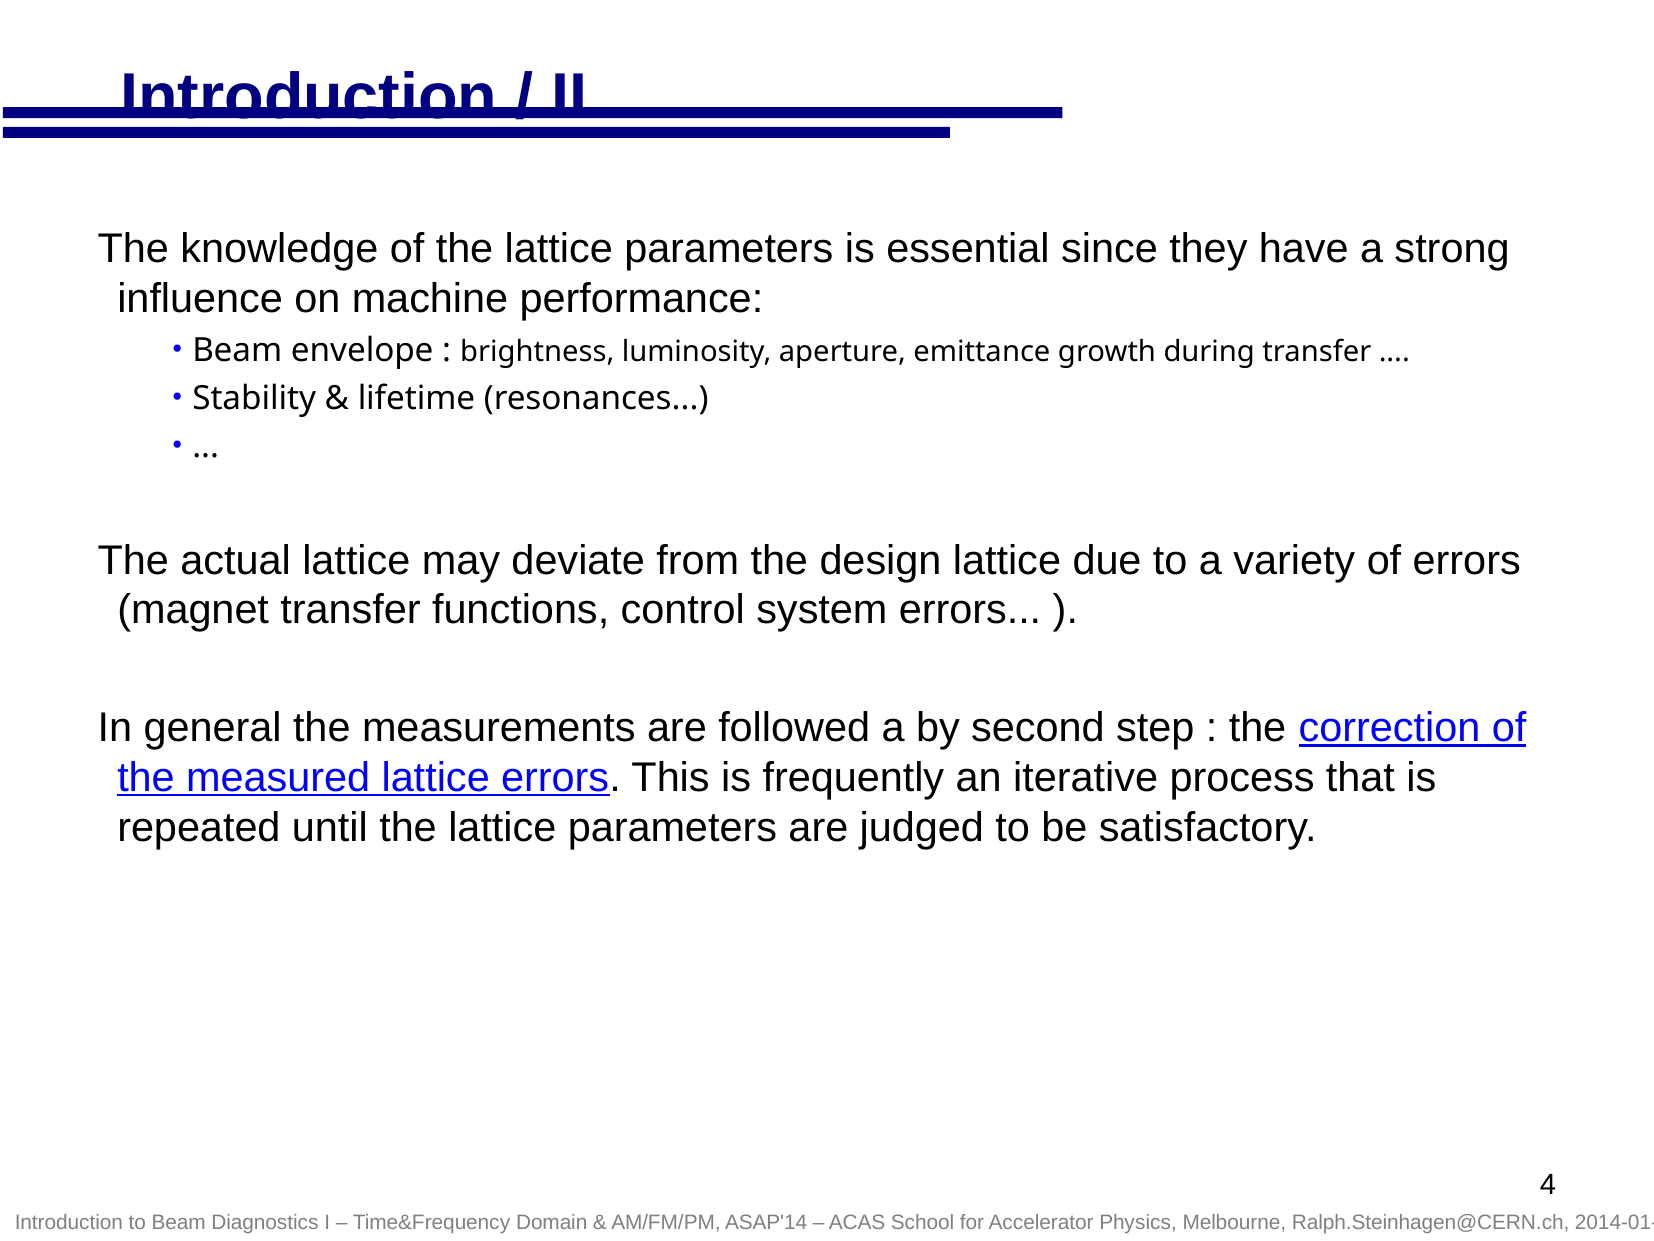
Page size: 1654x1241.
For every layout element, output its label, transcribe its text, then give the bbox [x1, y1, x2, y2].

text_box The knowledge of the lattice parameters is essential since they have a strong influence on machine performance: Beam envelope : brightness, luminosity, aperture, emittance growth during transfer .... Stability & lifetime (resonances...) ... The actual lattice may deviate from the design lattice due to a variety of errors (magnet transfer functions, control system errors... ). In general the measurements are followed a by second step : the correction of the measured lattice errors. This is frequently an iterative process that is repeated until the lattice parameters are judged to be satisfactory. [82, 213, 1599, 944]
title Introduction / II [82, 27, 1558, 157]
text_box <number> [1184, 1157, 1571, 1216]
